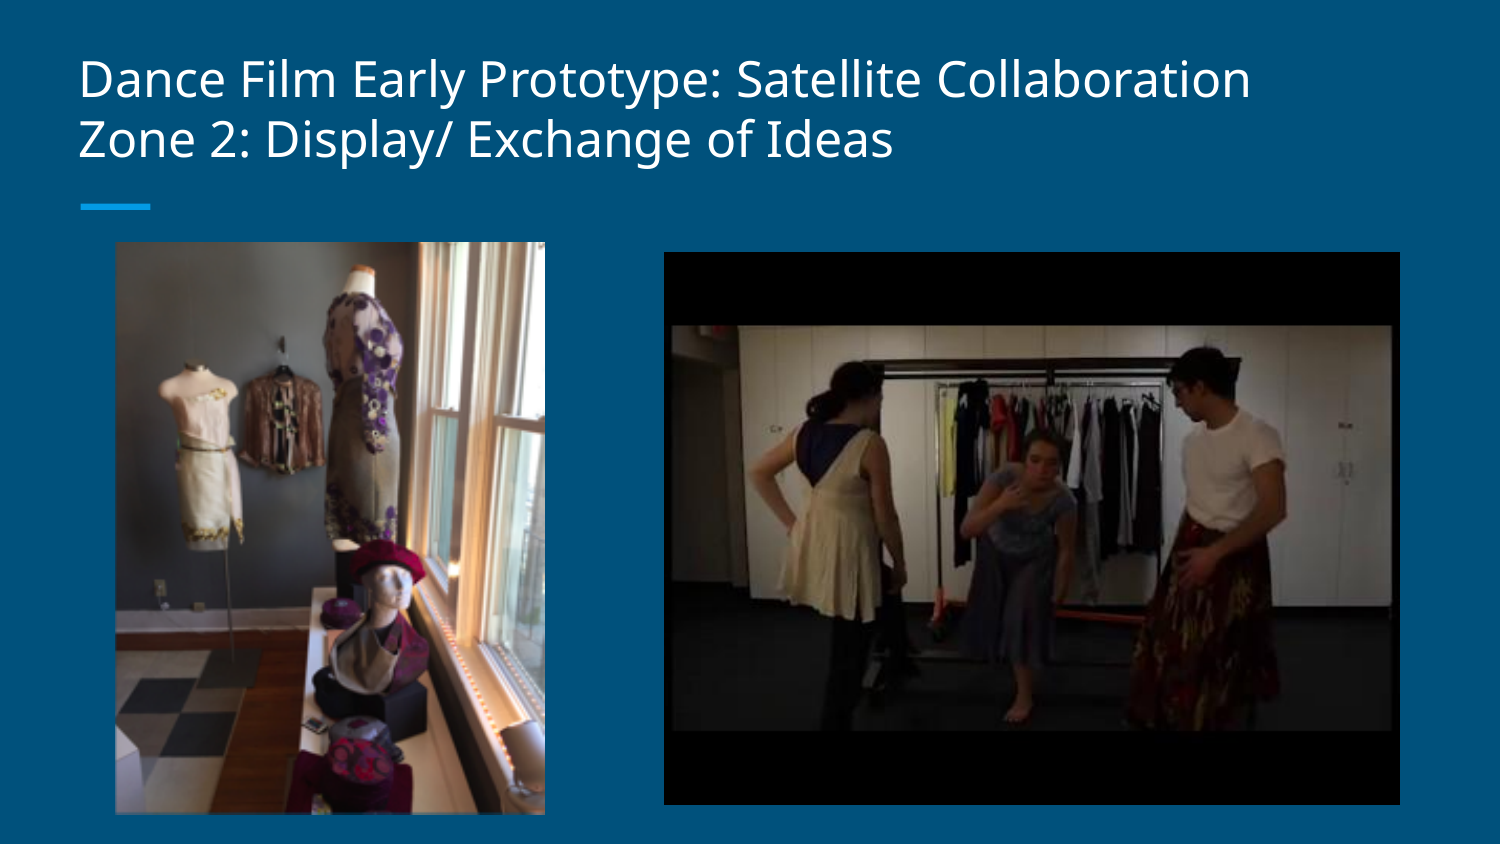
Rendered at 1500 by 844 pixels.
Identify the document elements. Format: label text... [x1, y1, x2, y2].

title Dance Film Early Prototype: Satellite Collaboration Zone 2: Display/ Exchange of Ideas [63, 0, 1437, 243]
picture [116, 243, 544, 814]
picture [665, 253, 1399, 804]
